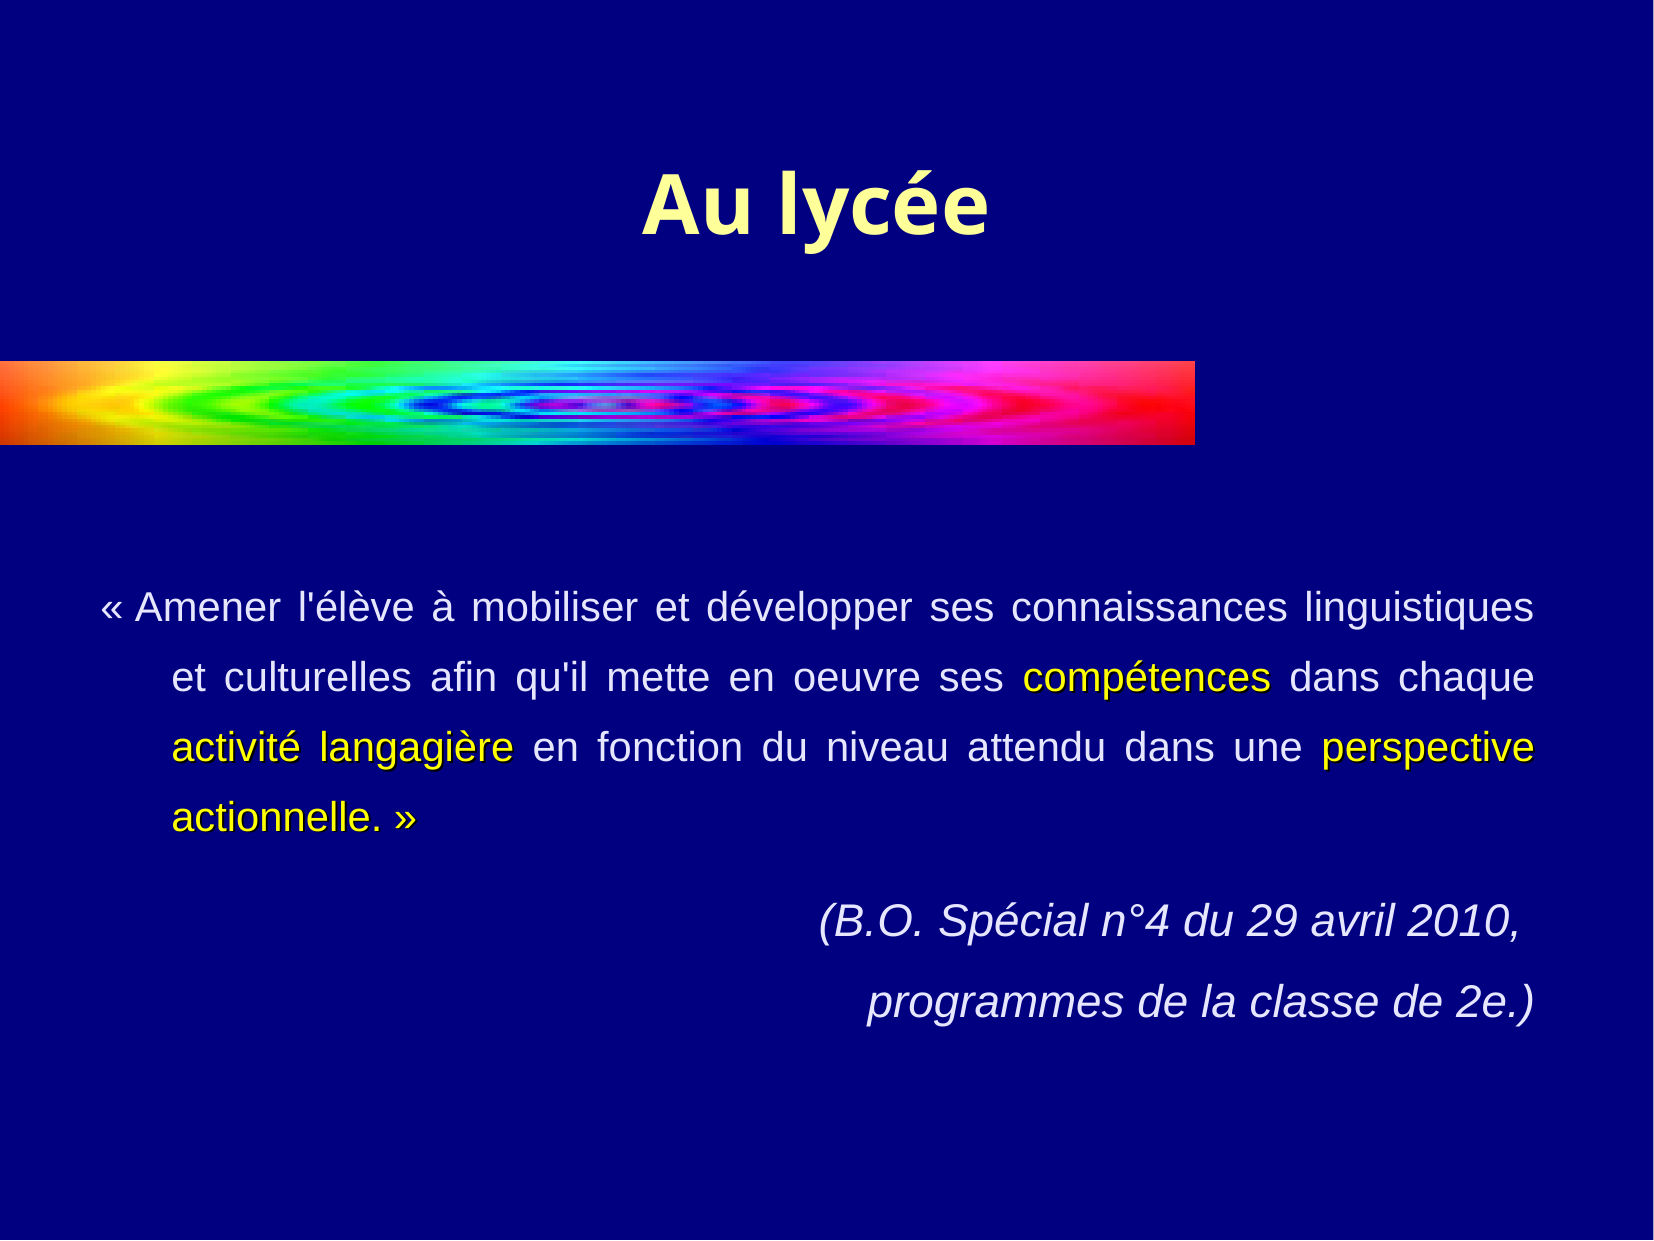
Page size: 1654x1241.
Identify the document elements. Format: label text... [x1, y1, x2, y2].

list « Amener l'élève à mobiliser et développer ses connaissances linguistiques et culturelles afin qu'il mette en oeuvre ses compétences dans chaque activité langagière en fonction du niveau attendu dans une perspective actionnelle. » (B.O. Spécial n°4 du 29 avril 2010, programmes de la classe de 2e.) [88, 561, 1536, 1128]
picture [0, 361, 1195, 445]
title Au lycée [121, 98, 1534, 307]
